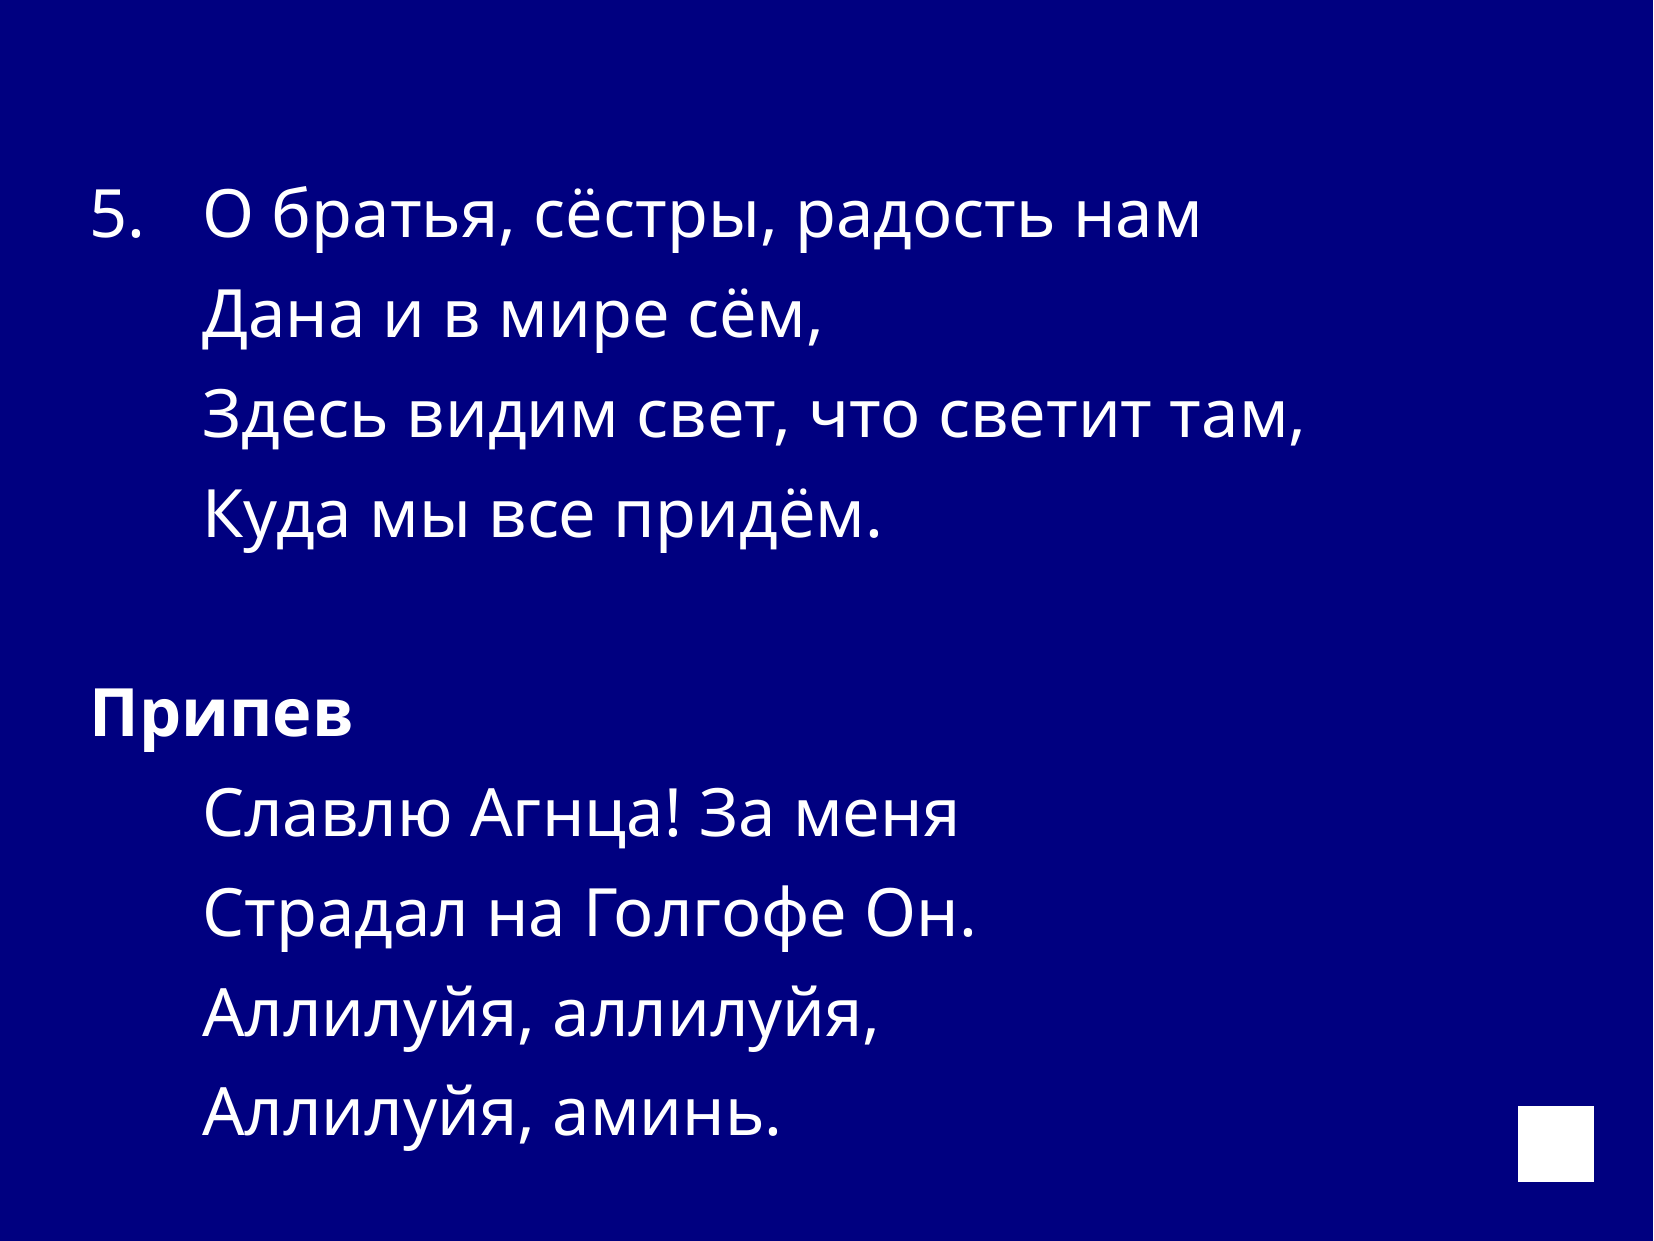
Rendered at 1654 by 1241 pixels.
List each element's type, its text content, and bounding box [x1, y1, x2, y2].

text_box 5. О братья, сёстры, радость нам Дана и в мире сём, Здесь видим свет, что светит там, Куда мы все придём. Припев Славлю Агнца! За меня Страдал на Голгофе Он. Аллилуйя, аллилуйя, Аллилуйя, аминь. [75, 150, 1576, 1163]
text_box [1518, 1106, 1594, 1182]
